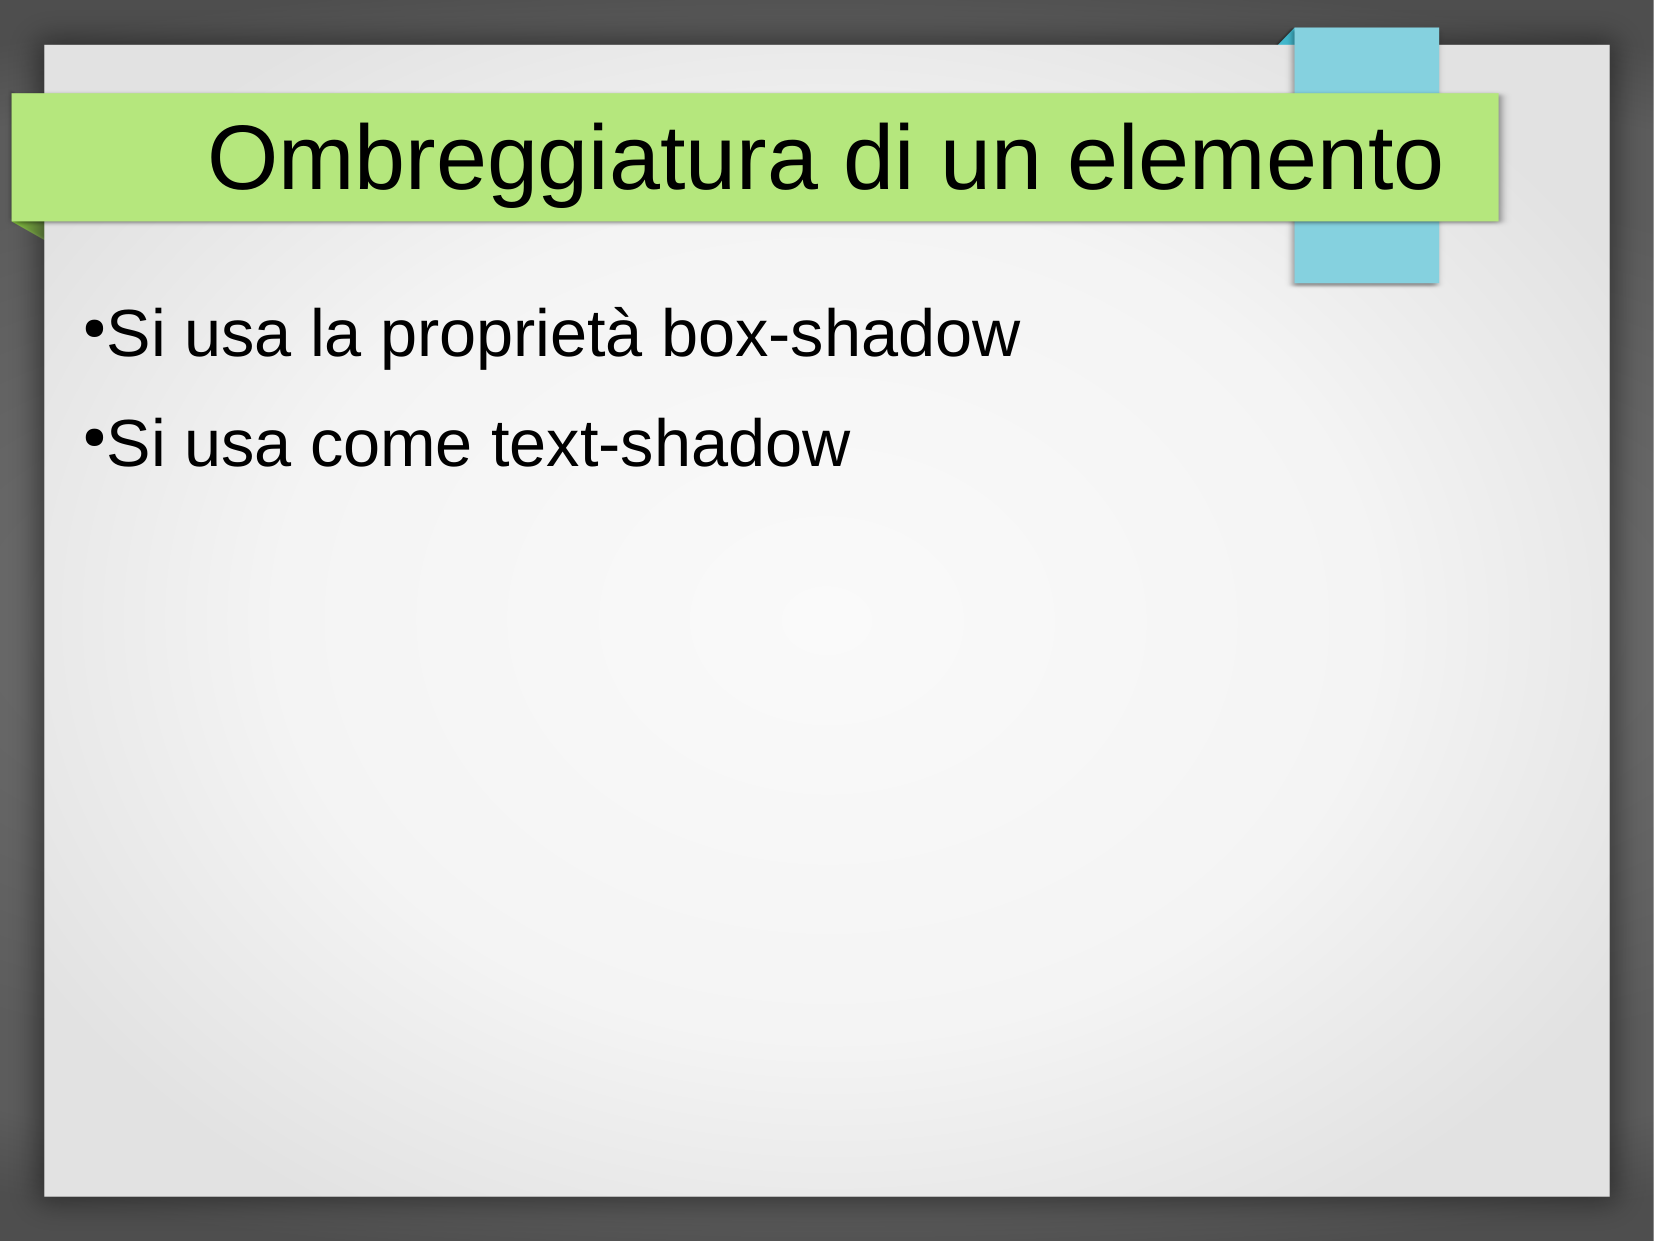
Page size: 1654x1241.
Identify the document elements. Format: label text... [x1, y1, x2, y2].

picture [0, 0, 1654, 1241]
list Si usa la proprietà box-shadow Si usa come text-shadow [82, 290, 1571, 1170]
title Ombreggiatura di un elemento [82, 49, 1571, 257]
